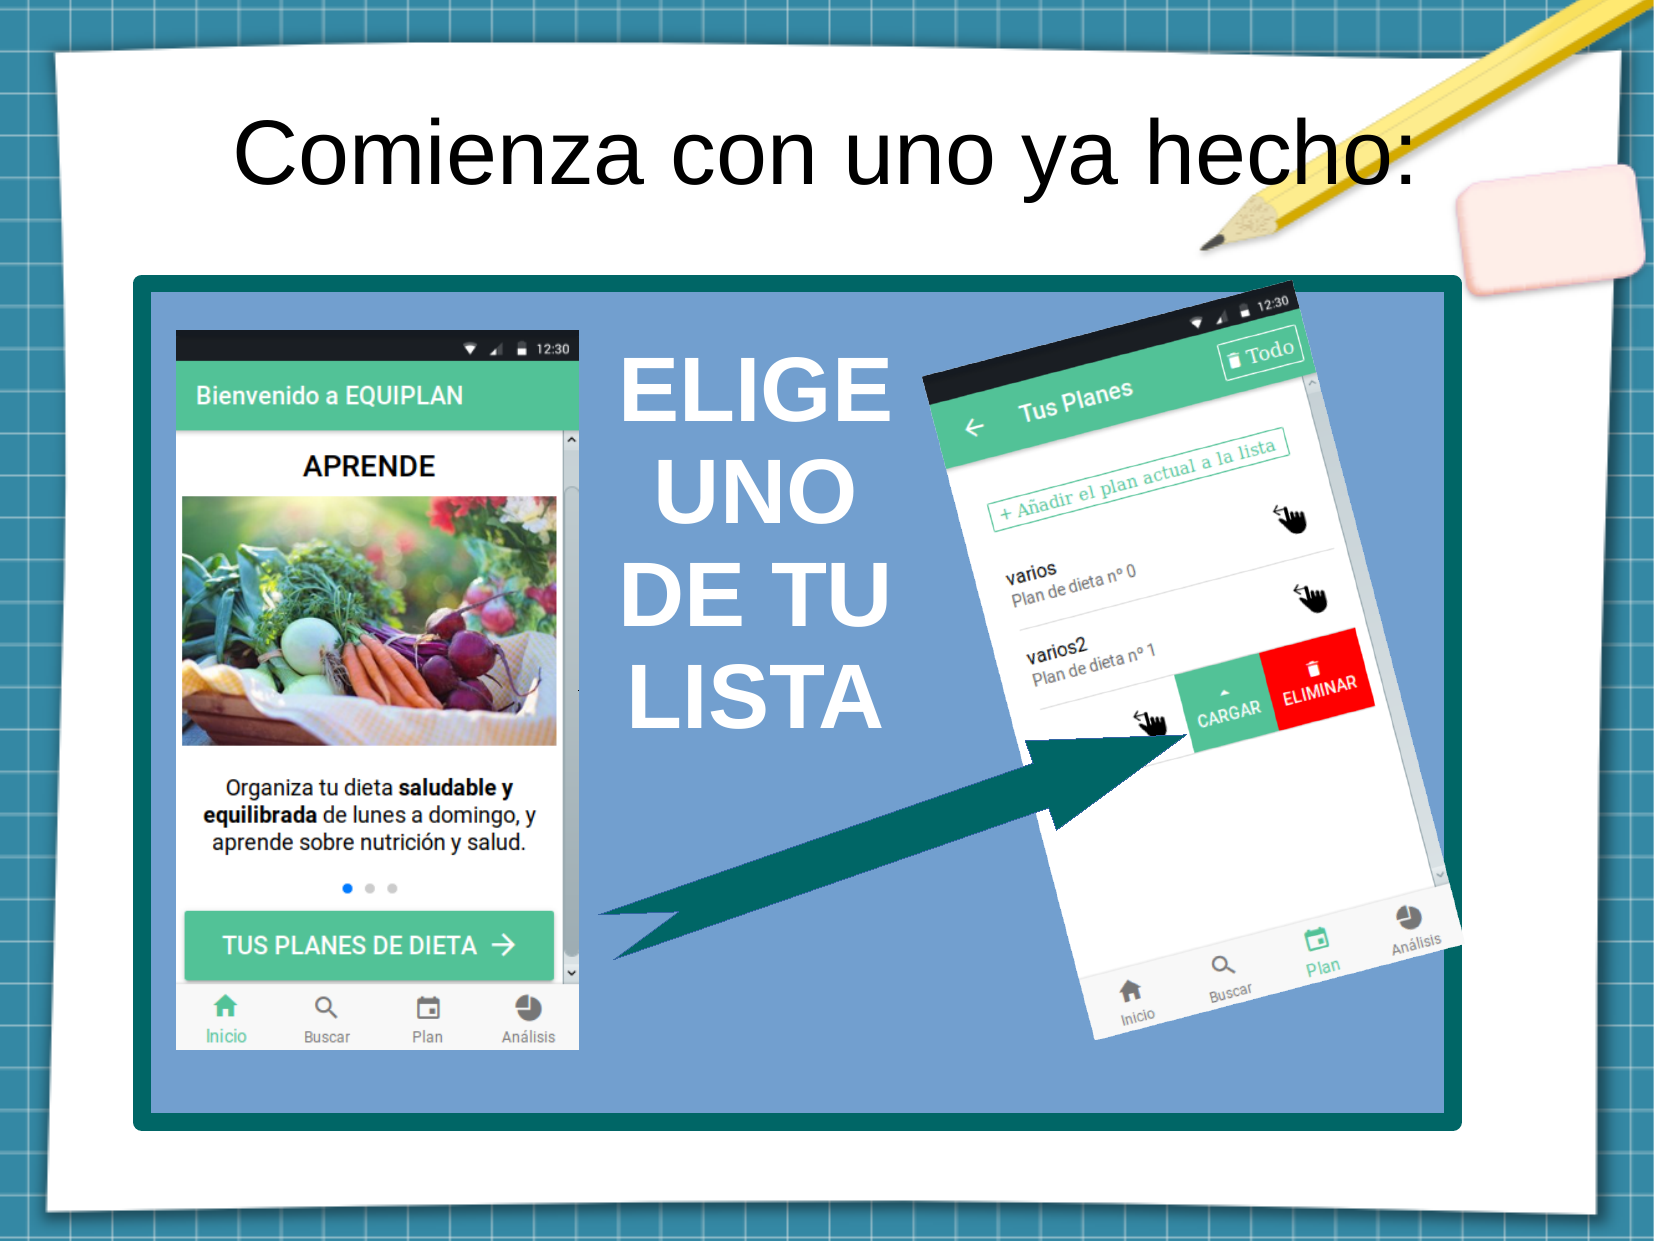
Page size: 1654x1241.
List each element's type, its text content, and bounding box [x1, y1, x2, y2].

text_box [141, 283, 1453, 1123]
text_box ELIGE UNO DE TU LISTA [590, 330, 922, 721]
picture [0, 0, 1654, 1241]
title Comienza con uno ya hecho: [82, 49, 1571, 257]
text_box [1294, 283, 1453, 892]
